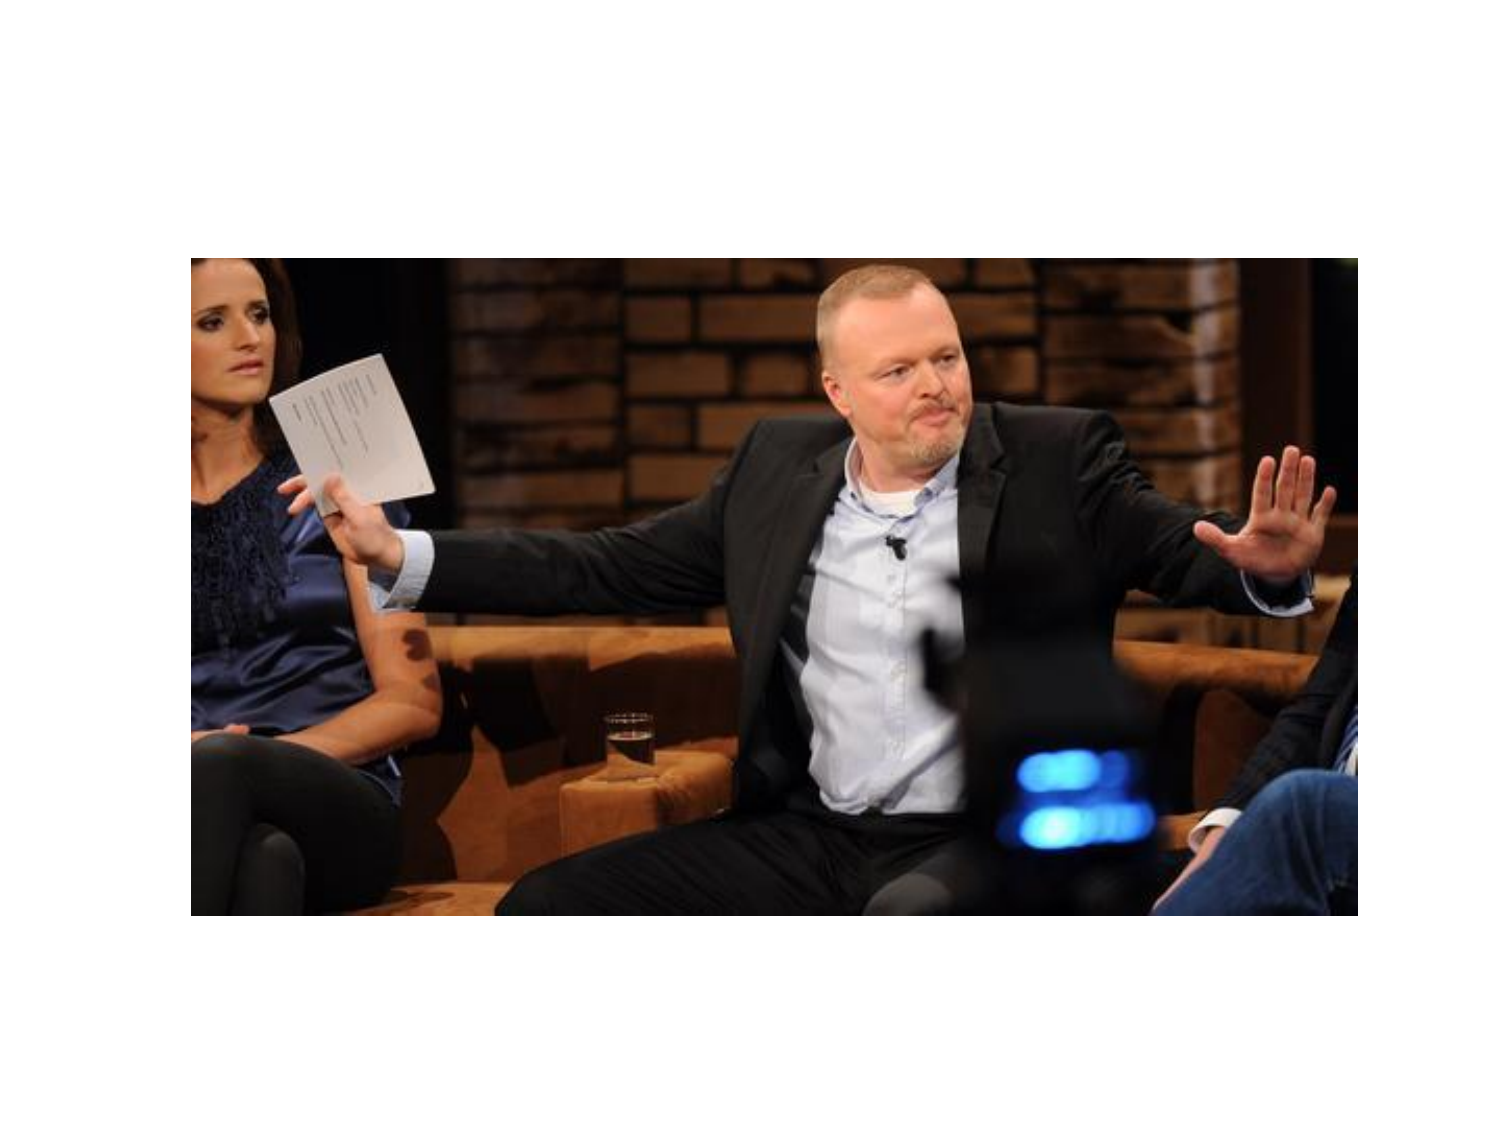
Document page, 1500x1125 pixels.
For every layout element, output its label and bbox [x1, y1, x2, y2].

picture [191, 258, 1358, 916]
